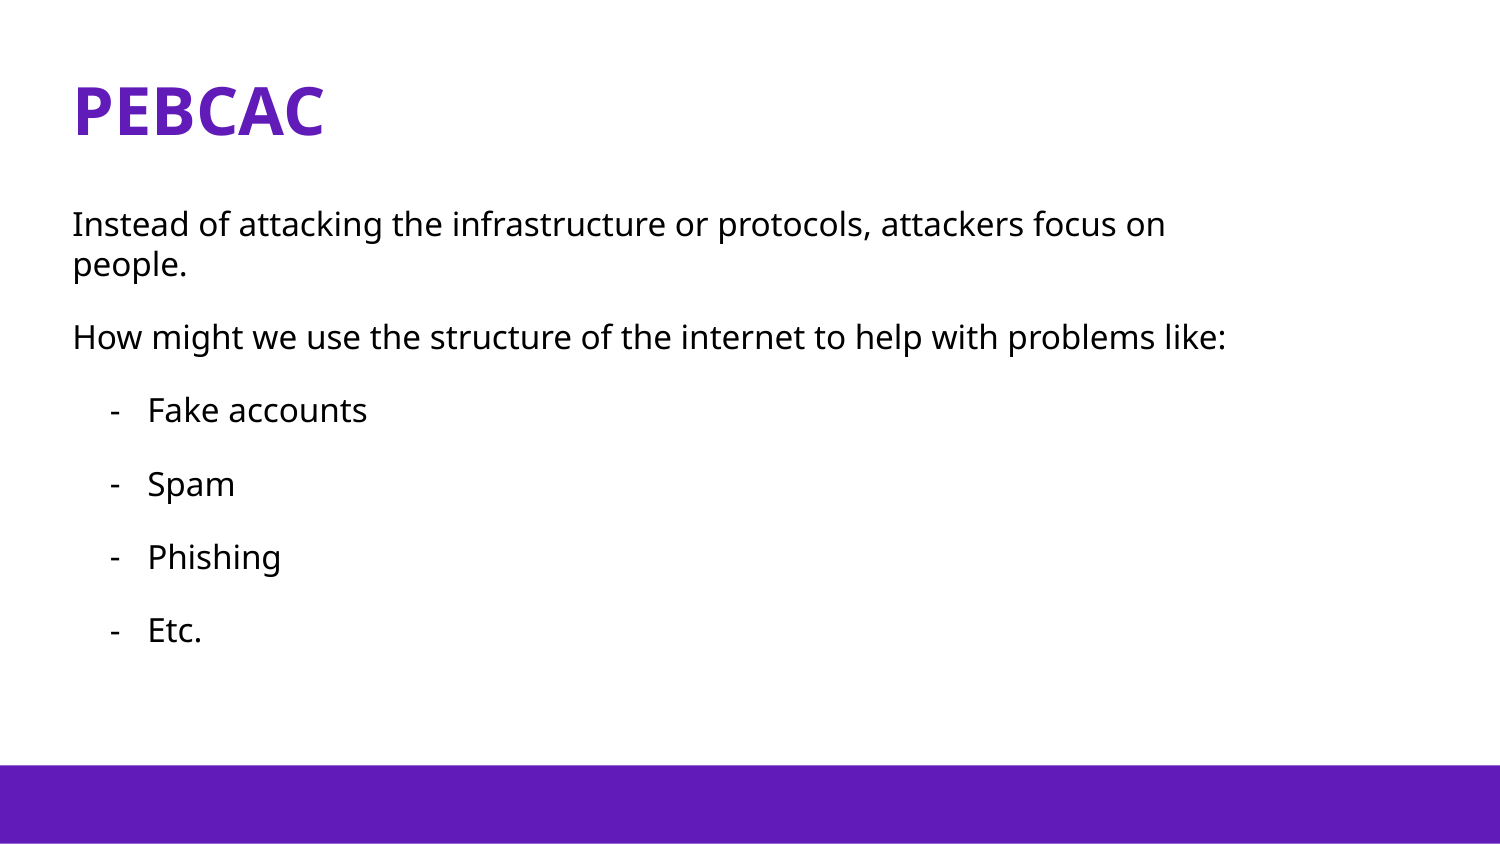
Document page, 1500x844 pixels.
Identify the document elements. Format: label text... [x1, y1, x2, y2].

list Instead of attacking the infrastructure or protocols, attackers focus on people. How might we use the structure of the internet to help with problems like: Fake accounts Spam Phishing Etc. [57, 188, 1273, 709]
title PEBCAC [57, 54, 1273, 164]
